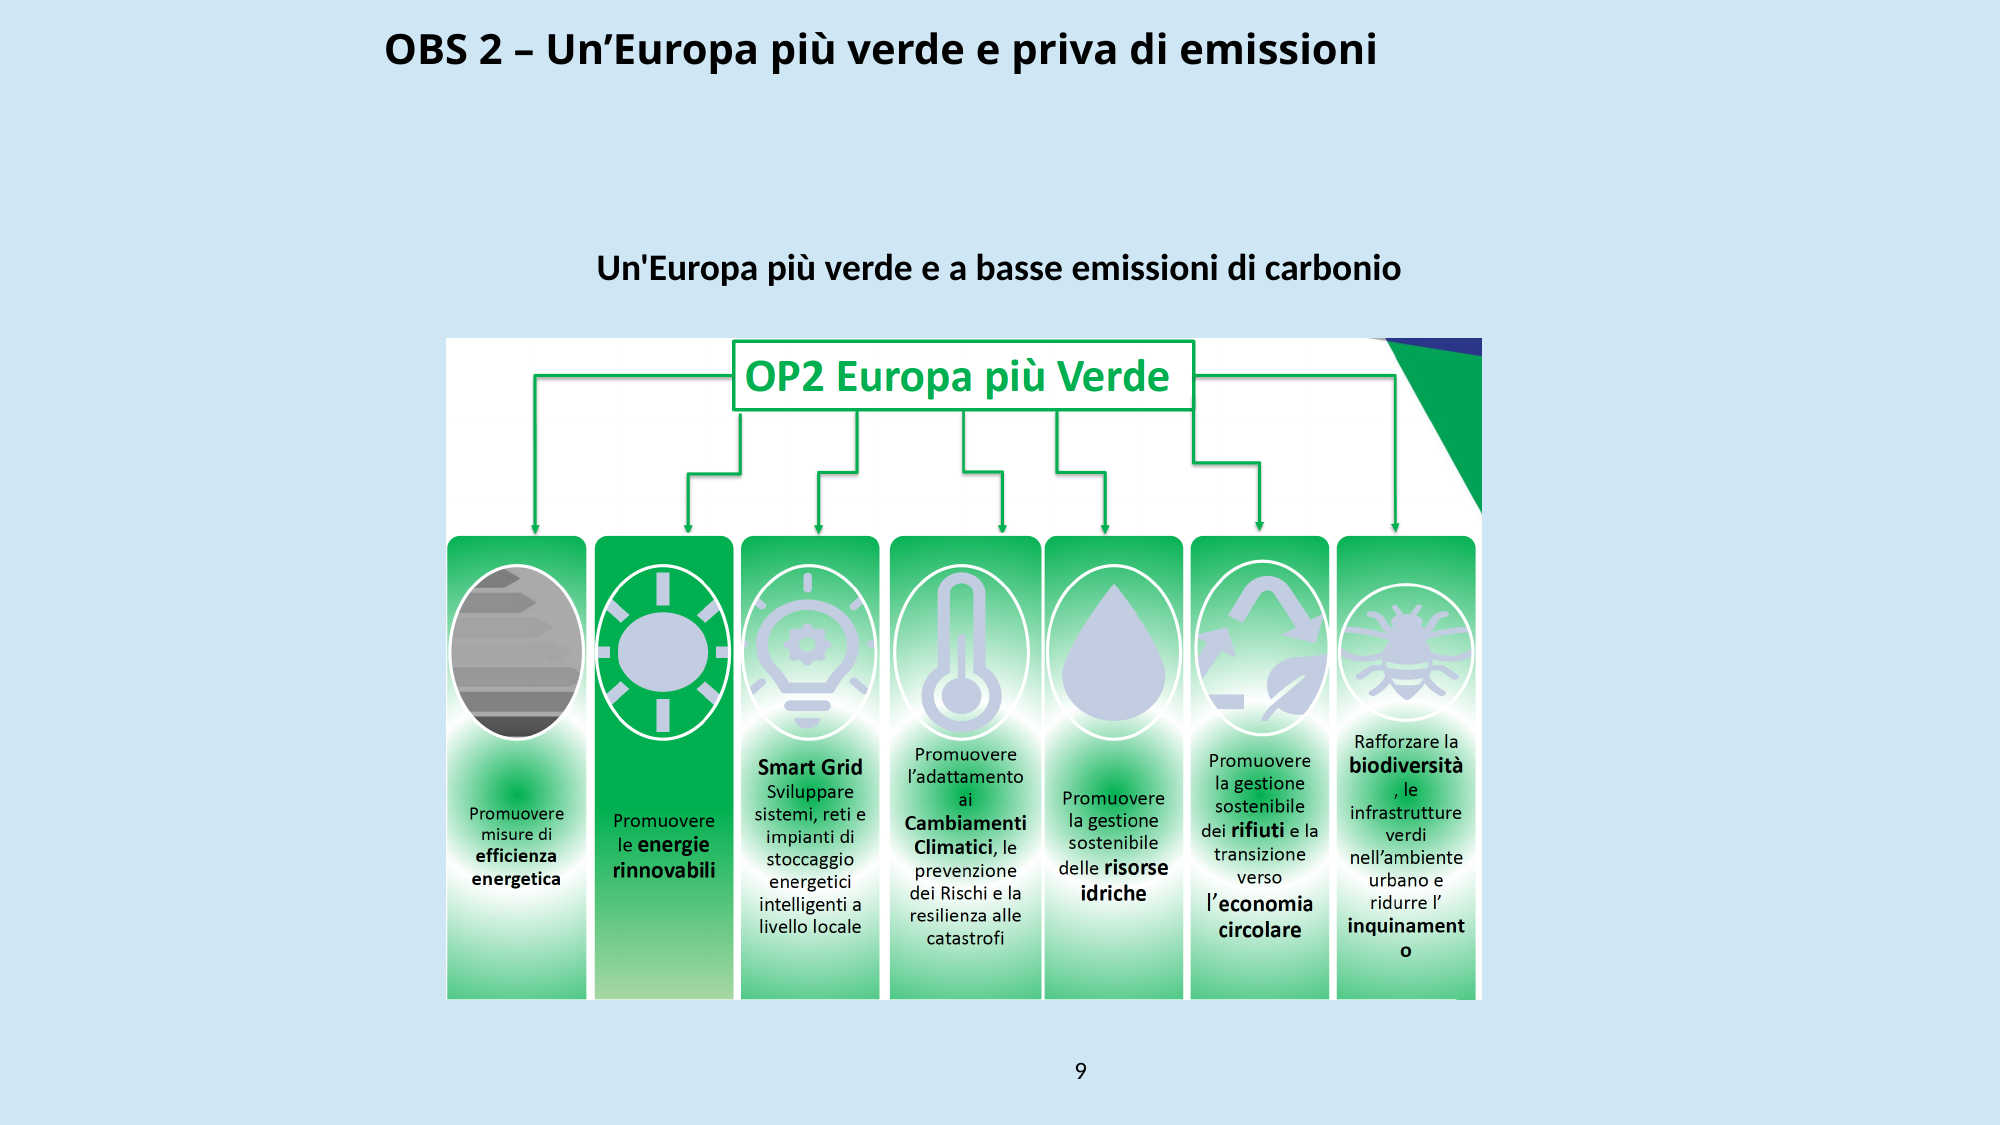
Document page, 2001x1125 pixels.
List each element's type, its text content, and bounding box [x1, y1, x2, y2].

text_box OBS 2 – Un’Europa più verde e priva di emissioni [170, 20, 1593, 161]
picture [446, 338, 1482, 1000]
text_box Un'Europa più verde e a basse emissioni di carbonio [291, 235, 1709, 296]
slide_number <numero> [1059, 1042, 1397, 1103]
